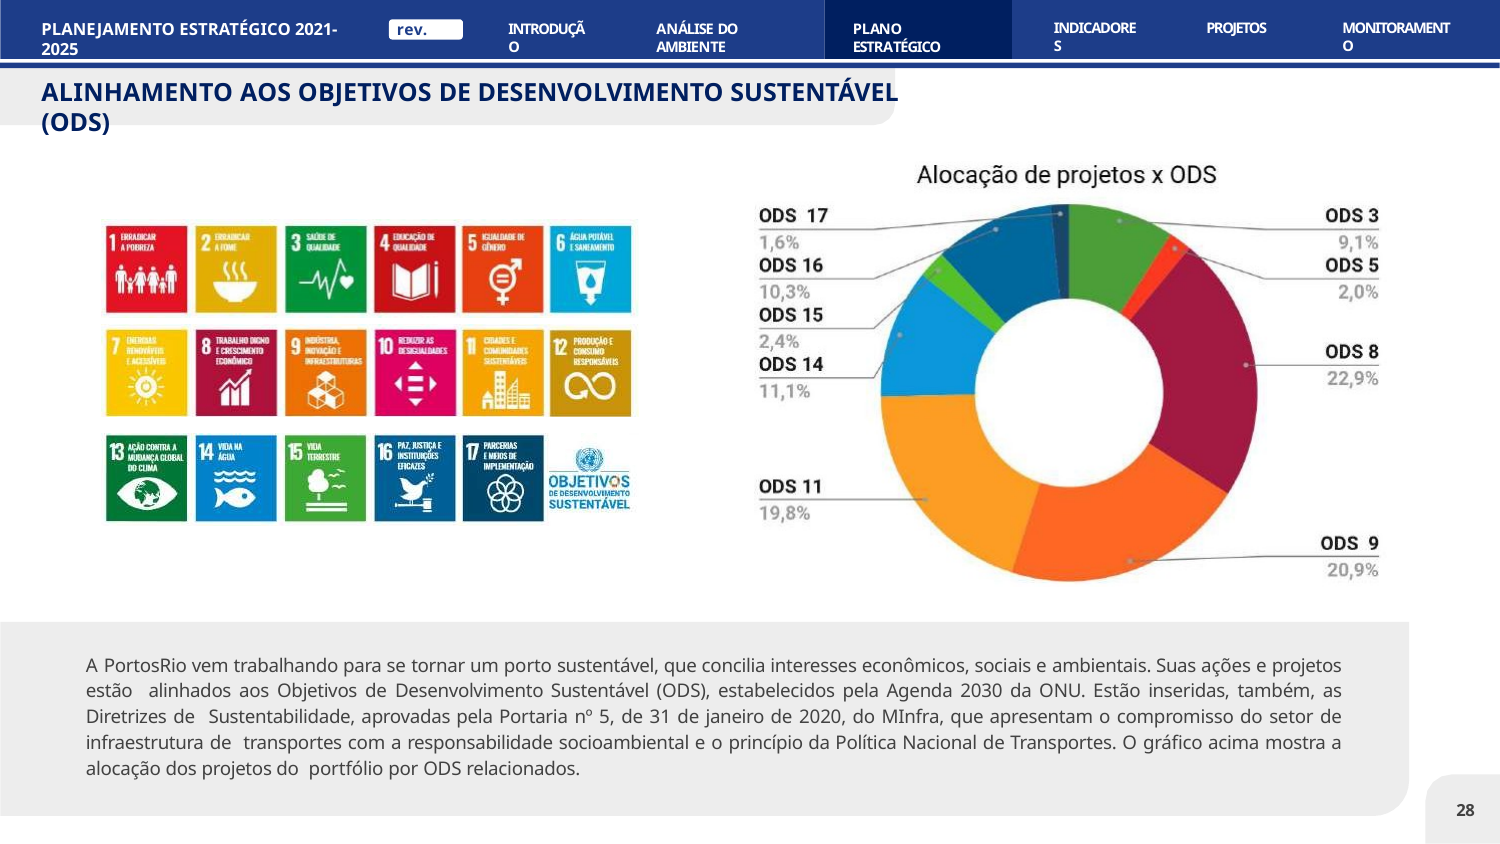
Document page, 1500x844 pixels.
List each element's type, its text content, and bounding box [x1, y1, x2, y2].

text_box rev. 2022 [394, 17, 457, 41]
picture [101, 324, 639, 417]
picture [101, 219, 639, 318]
picture [101, 433, 639, 526]
text_box INTRODUÇÃO [506, 17, 589, 40]
text_box PLANEJAMENTO ESTRATÉGICO 2021-2025 [39, 16, 374, 41]
text_box ALINHAMENTO AOS OBJETIVOS DE DESENVOLVIMENTO SUSTENTÁVEL (ODS) [39, 74, 951, 138]
text_box [0, 62, 1500, 126]
text_box [0, 0, 1500, 59]
text_box [1425, 774, 1500, 844]
text_box ANÁLISE DO AMBIENTE [654, 17, 796, 40]
text_box PLANO ESTRATÉGICO [850, 17, 982, 40]
picture [754, 161, 1387, 587]
text_box MONITORAMENTO [1340, 16, 1453, 39]
text_box INDICADORES [1051, 16, 1137, 39]
text_box 21 [1450, 799, 1480, 823]
text_box [0, 621, 1410, 816]
text_box A PortosRio vem trabalhando para se tornar um porto sustentável, que concilia interesses econômicos, sociais e ambientais. Suas ações e projetos estão alinhados aos Objetivos de Desenvolvimento Sustentável (ODS), estabelecidos pela Agenda 2030 da ONU. Estão inseridas, também, as Diretrizes de Sustentabilidade, aprovadas pela Portaria nº 5, de 31 de janeiro de 2020, do MInfra, que apresentam o compromisso do setor de infraestrutura de transportes com a responsabilidade socioambiental e o princípio da Política Nacional de Transportes. O gráﬁco acima mostra a alocação dos projetos do portfólio por ODS relacionados. [83, 647, 1363, 782]
text_box PROJETOS [1204, 16, 1272, 39]
